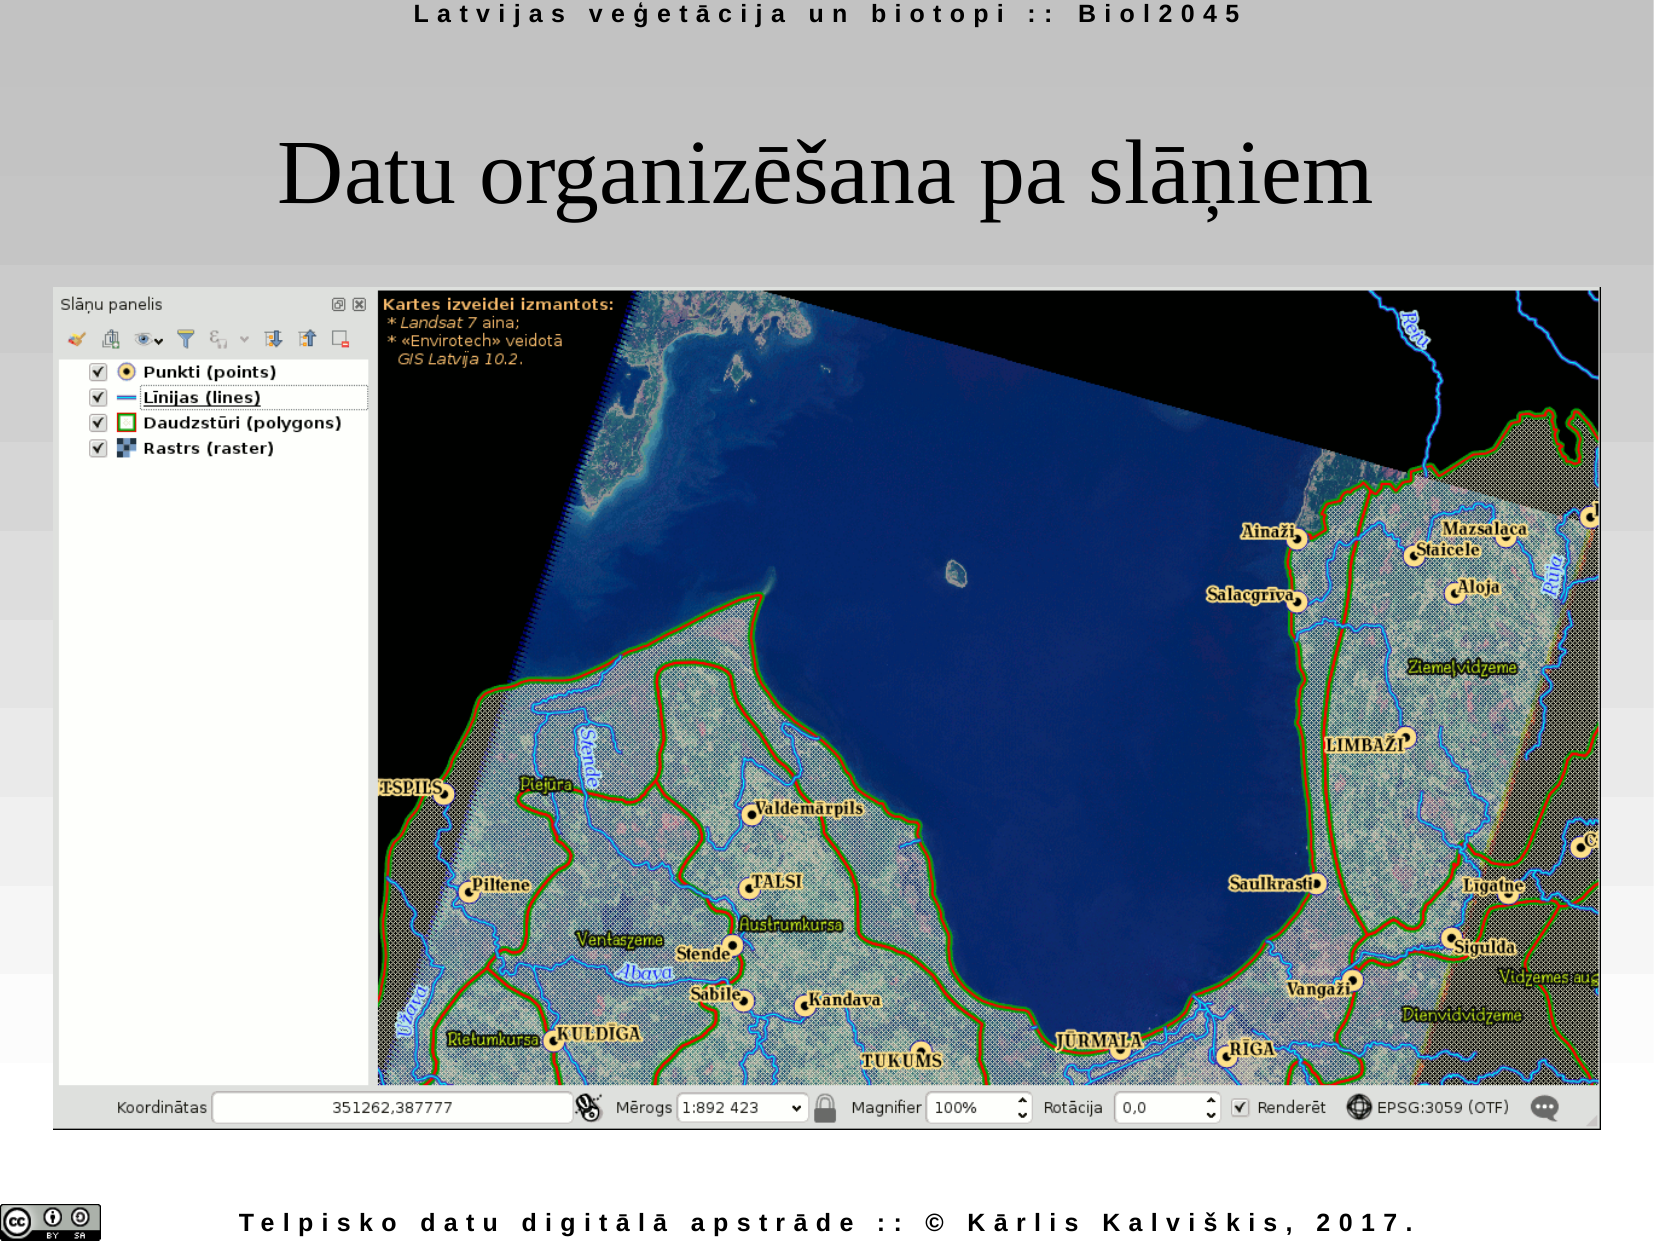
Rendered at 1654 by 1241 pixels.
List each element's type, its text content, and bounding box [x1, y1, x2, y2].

picture [0, 0, 1654, 1241]
title Datu organizēšana pa slāņiem [29, 49, 1625, 296]
